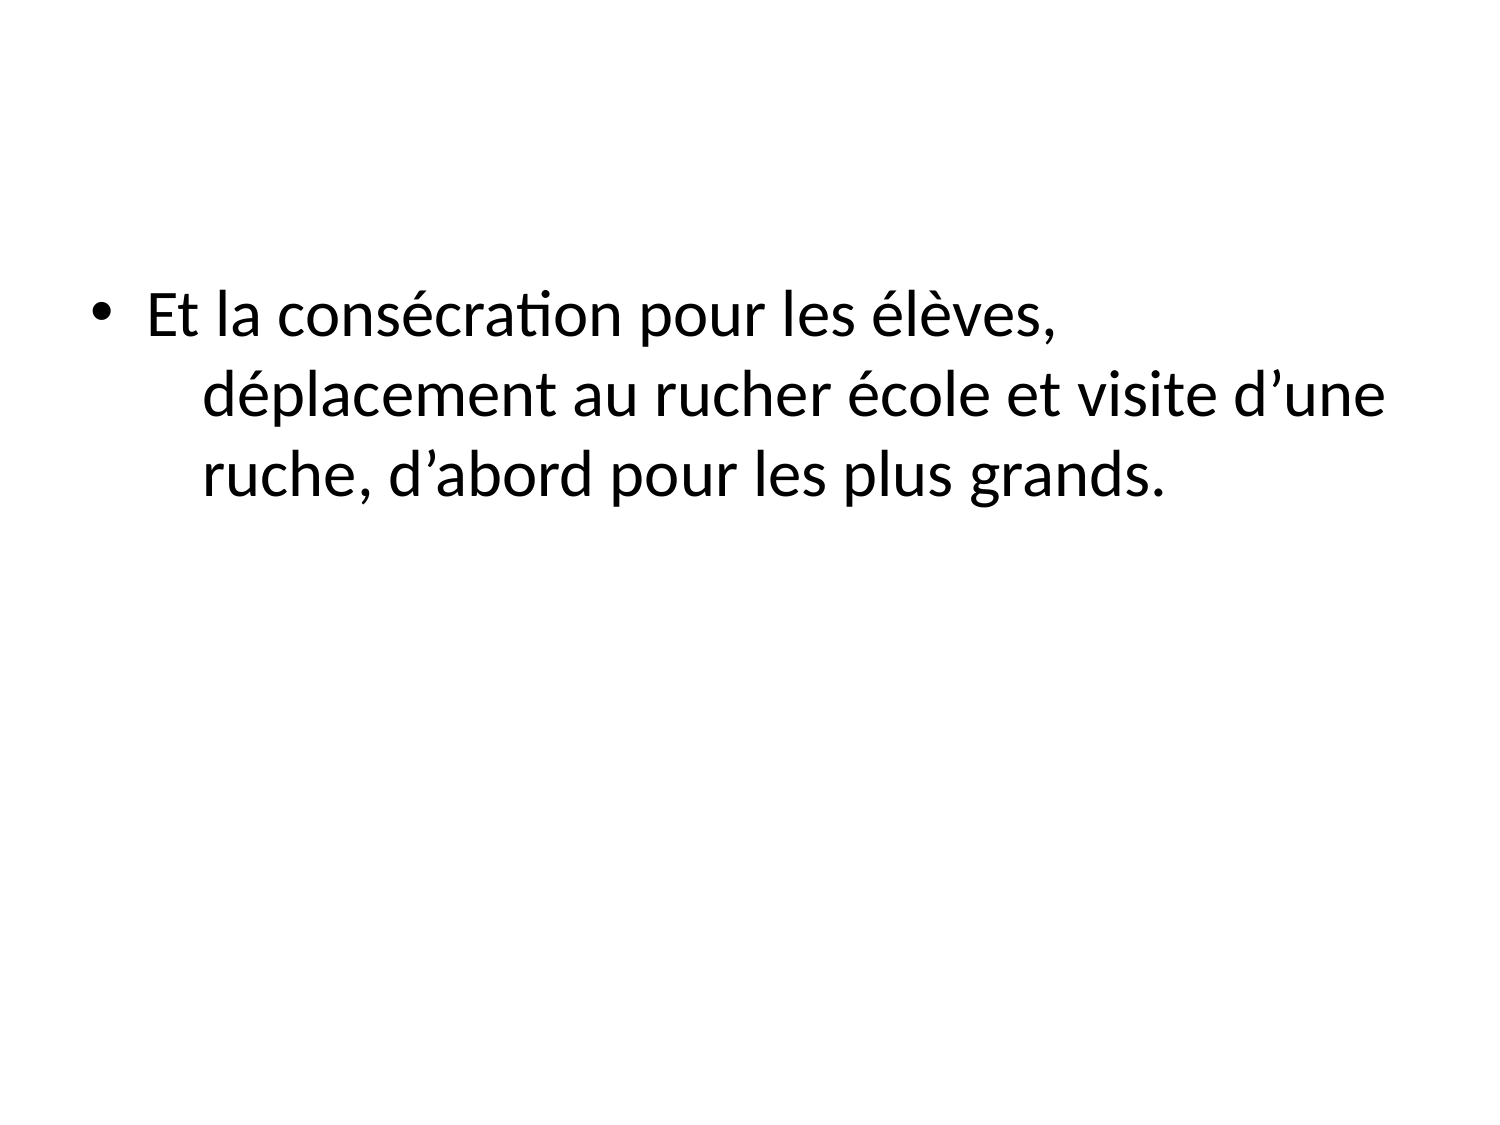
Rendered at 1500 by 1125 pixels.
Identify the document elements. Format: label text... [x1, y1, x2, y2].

list Et la consécration pour les élèves, déplacement au rucher école et visite d’une ruche, d’abord pour les plus grands. [75, 262, 1426, 1005]
